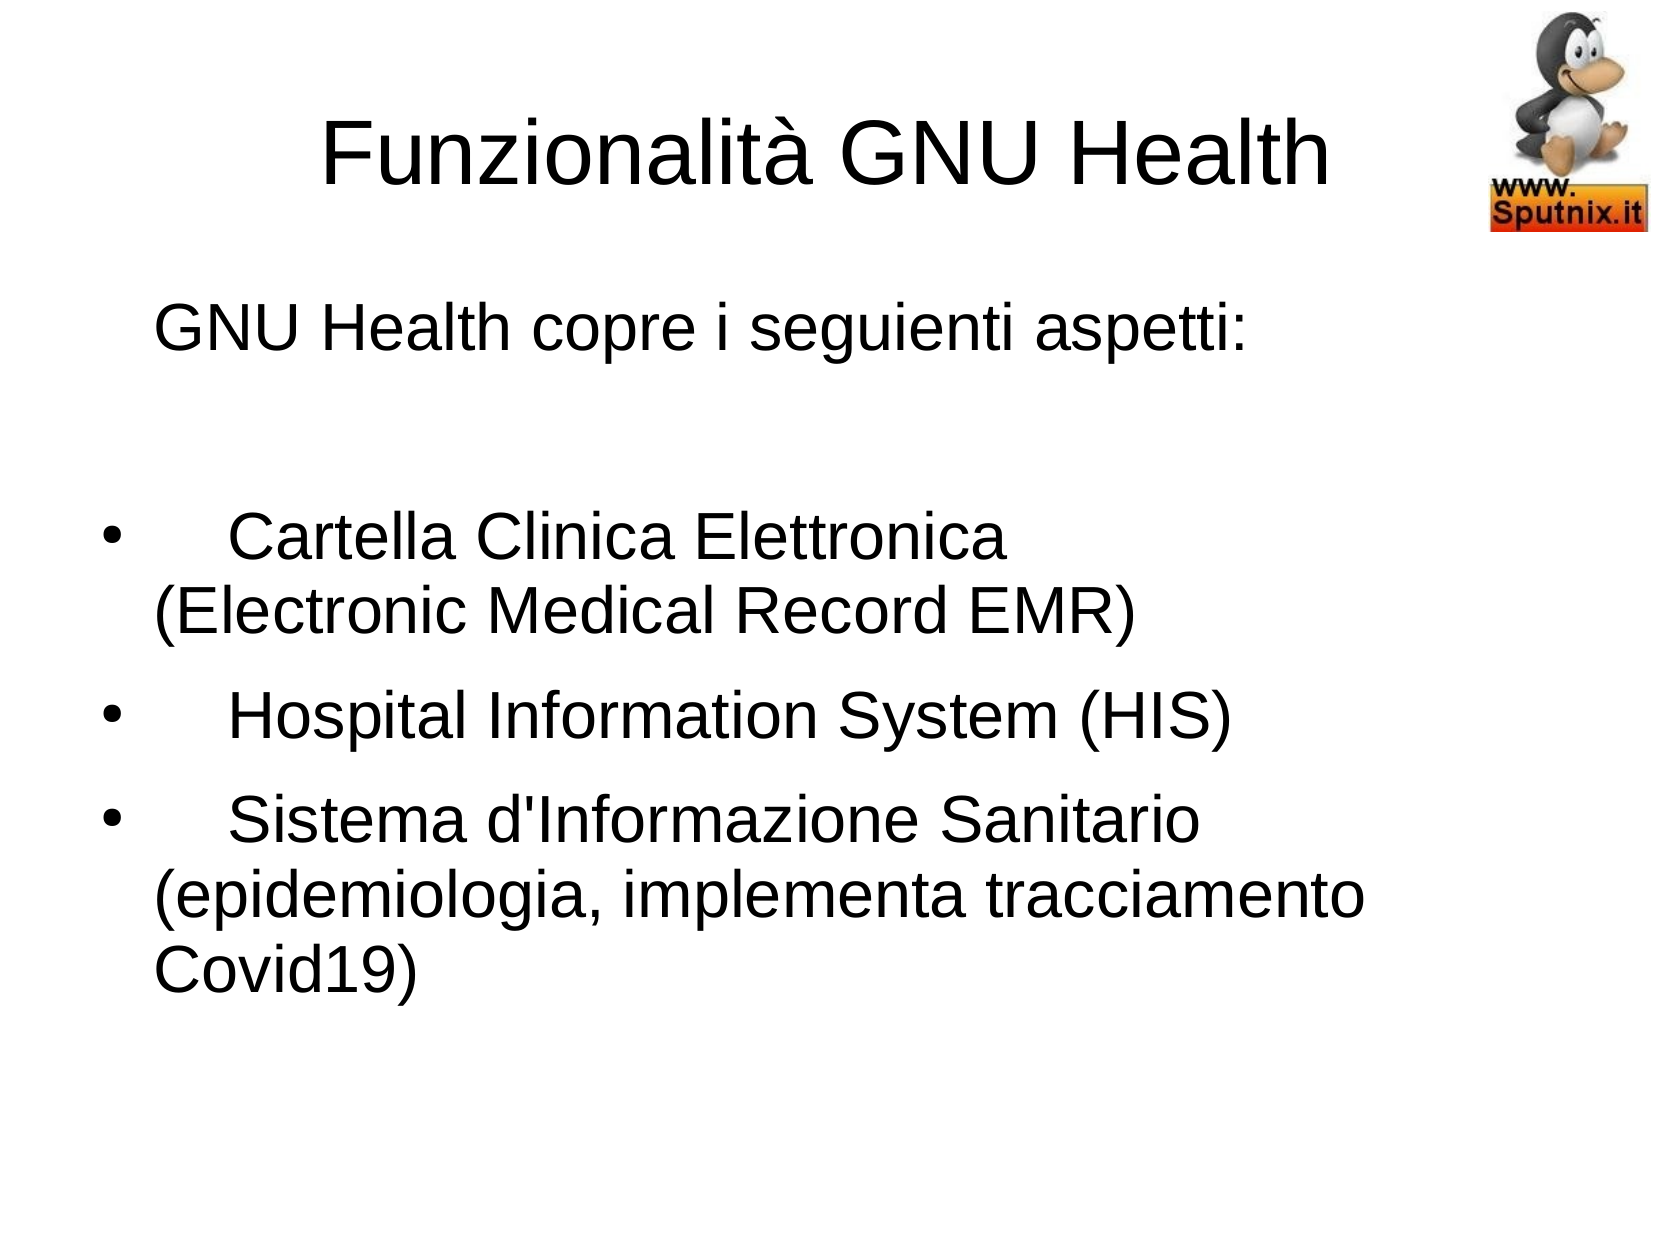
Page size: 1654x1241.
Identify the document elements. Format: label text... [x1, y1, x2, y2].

title Funzionalità GNU Health [82, 49, 1571, 257]
picture [1488, 11, 1651, 232]
list GNU Health copre i seguienti aspetti: Cartella Clinica Elettronica (Electronic Medical Record EMR) Hospital Information System (HIS) Sistema d'Informazione Sanitario (epidemiologia, implementa tracciamento Covid19) [82, 290, 1571, 1010]
